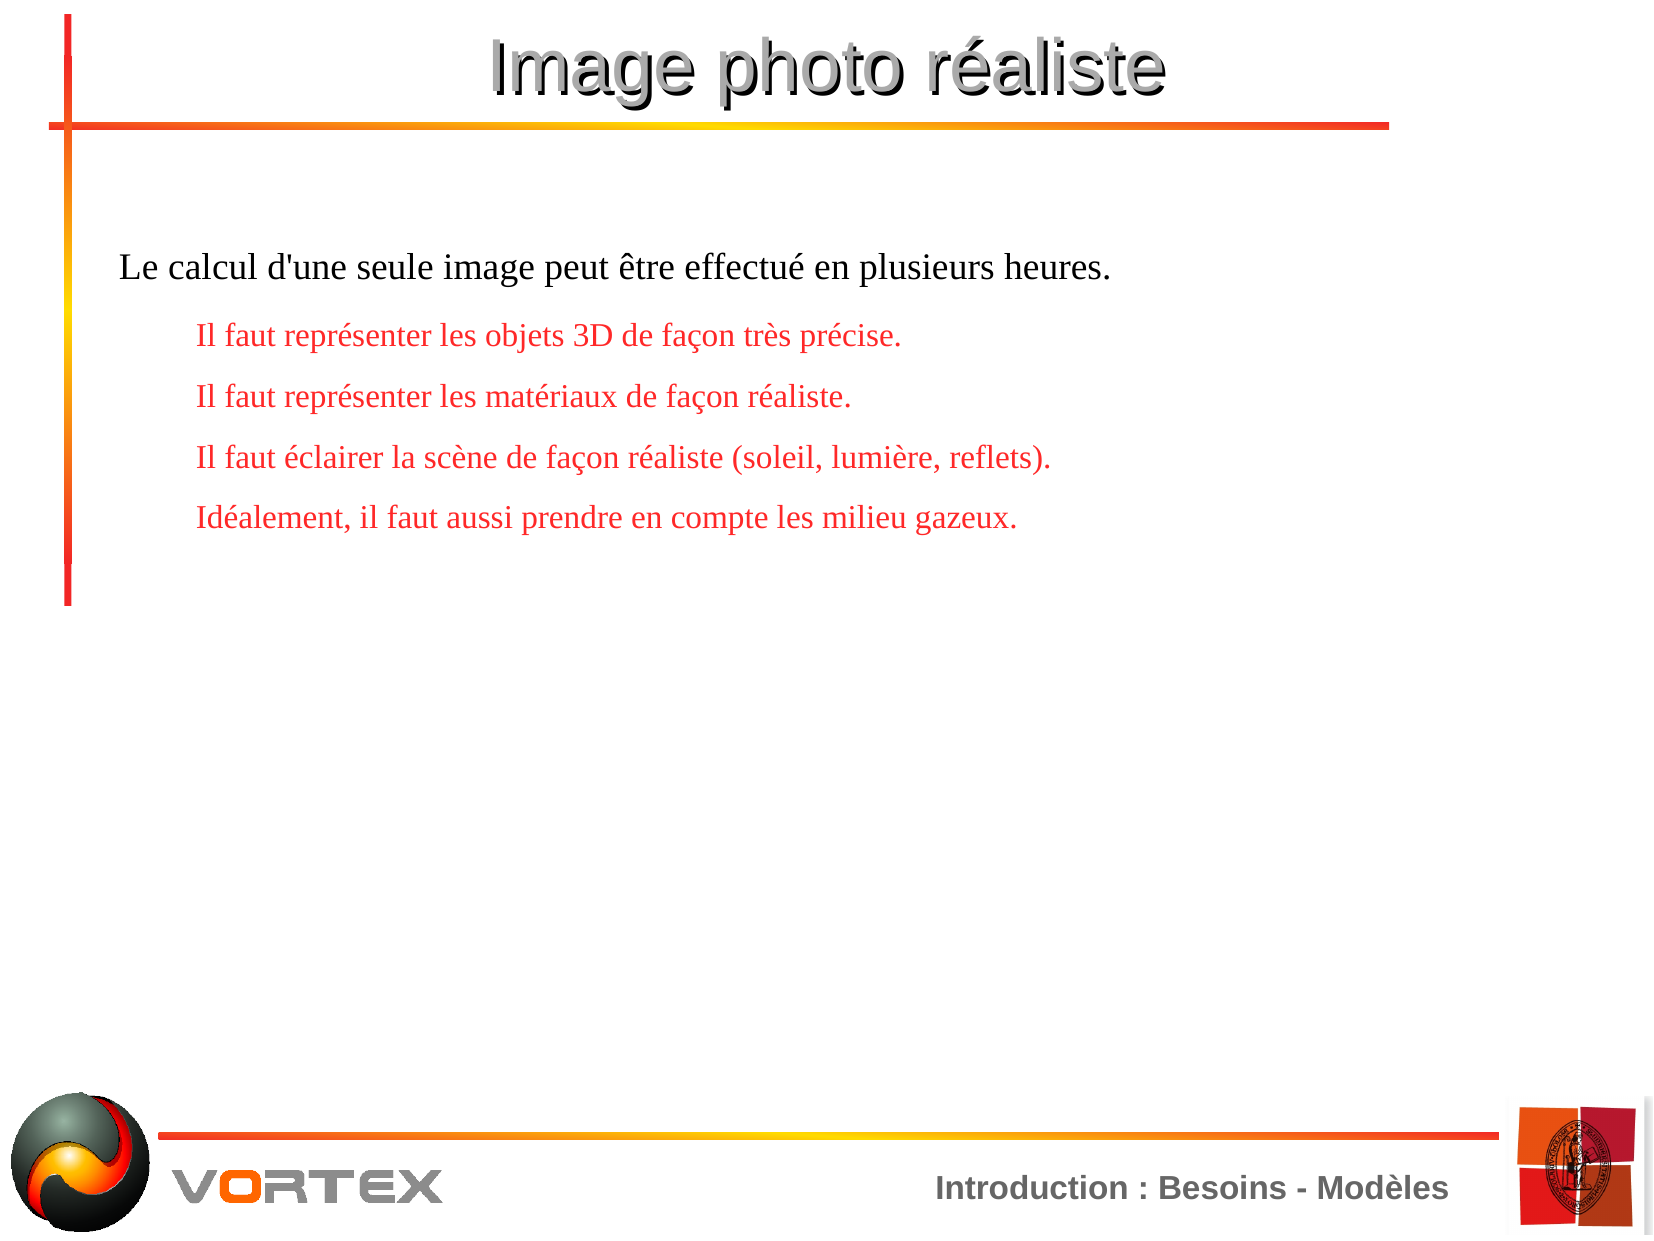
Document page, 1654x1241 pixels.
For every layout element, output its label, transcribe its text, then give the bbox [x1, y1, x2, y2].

picture [11, 1092, 443, 1232]
picture [1505, 1096, 1653, 1235]
title Image photo réaliste [0, 9, 1654, 123]
list Le calcul d'une seule image peut être effectué en plusieurs heures. Il faut représenter les objets 3D de façon très précise. Il faut représenter les matériaux de façon réaliste. Il faut éclairer la scène de façon réaliste (soleil, lumière, reflets). Idéalement, il faut aussi prendre en compte les milieu gazeux. [101, 245, 1593, 1088]
